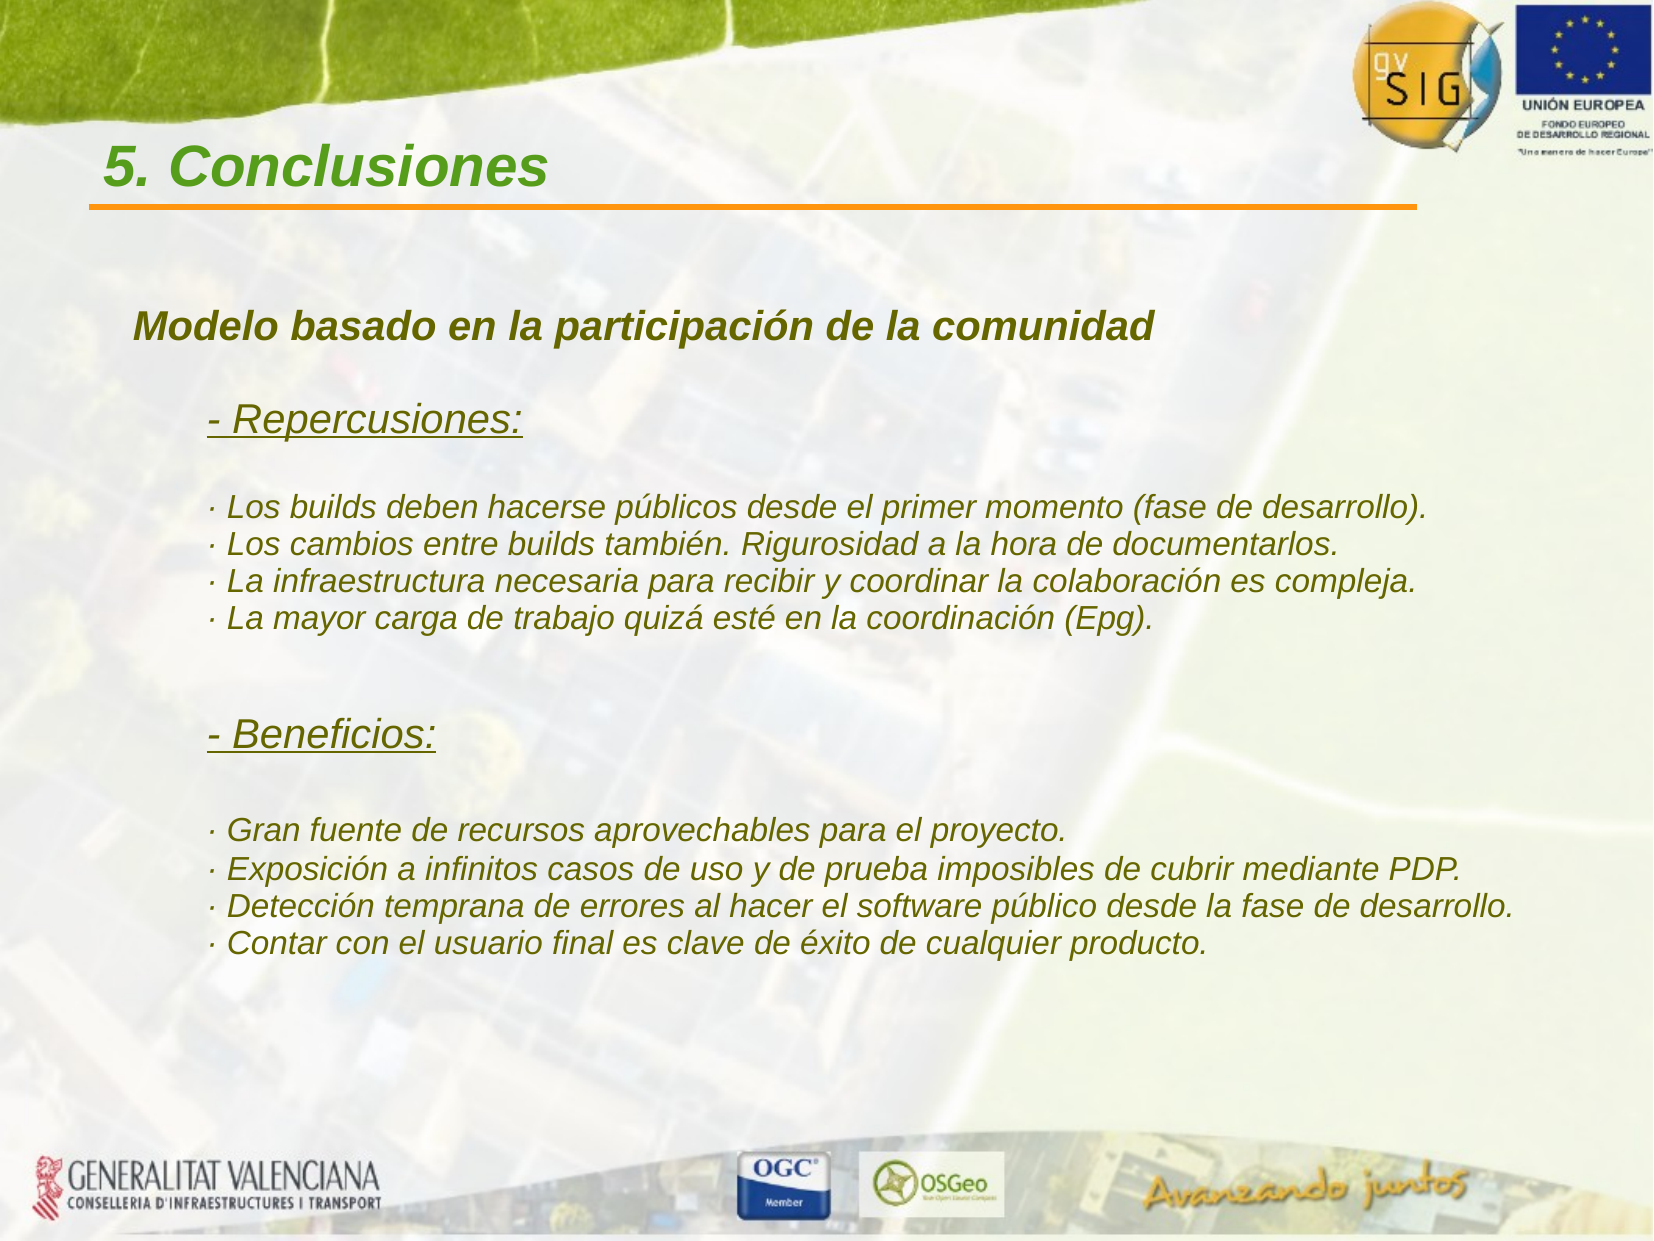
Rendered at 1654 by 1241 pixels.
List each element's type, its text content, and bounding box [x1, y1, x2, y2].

text_box Modelo basado en la participación de la comunidad - Repercusiones: · Los builds deben hacerse públicos desde el primer momento (fase de desarrollo). · Los cambios entre builds también. Rigurosidad a la hora de documentarlos. · La infraestructura necesaria para recibir y coordinar la colaboración es compleja. · La mayor carga de trabajo quizá esté en la coordinación (Epg). - Beneficios: · Gran fuente de recursos aprovechables para el proyecto. · Exposición a infinitos casos de uso y de prueba imposibles de cubrir mediante PDP. · Detección temprana de errores al hacer el software público desde la fase de desarrollo. · Contar con el usuario final es clave de éxito de cualquier producto. [118, 295, 1536, 1115]
picture [0, 0, 1653, 1241]
text_box 5. Conclusiones [88, 126, 1418, 215]
